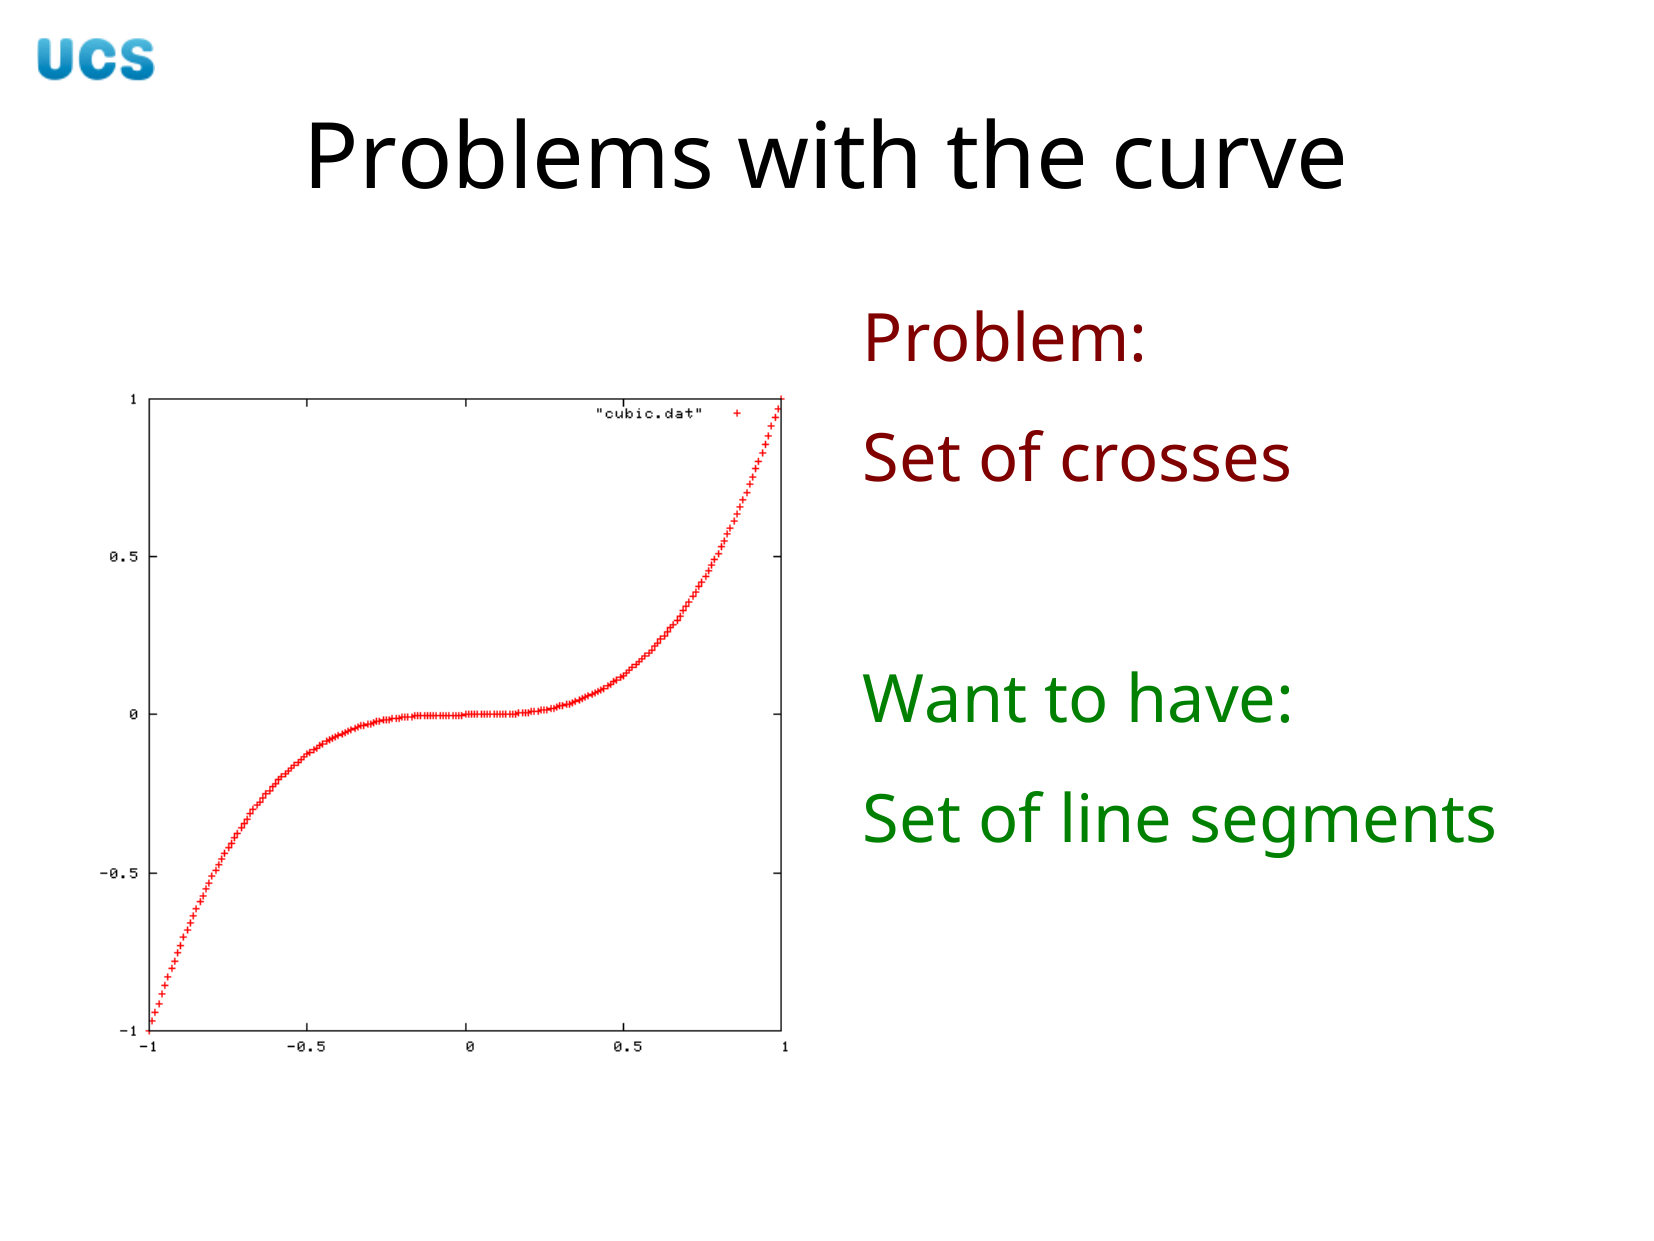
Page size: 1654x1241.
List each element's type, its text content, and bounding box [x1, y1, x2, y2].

title Problems with the curve [82, 49, 1571, 257]
picture [82, 336, 809, 1063]
picture [37, 37, 155, 82]
list Problem: Set of crosses Want to have: Set of line segments [845, 290, 1572, 1109]
